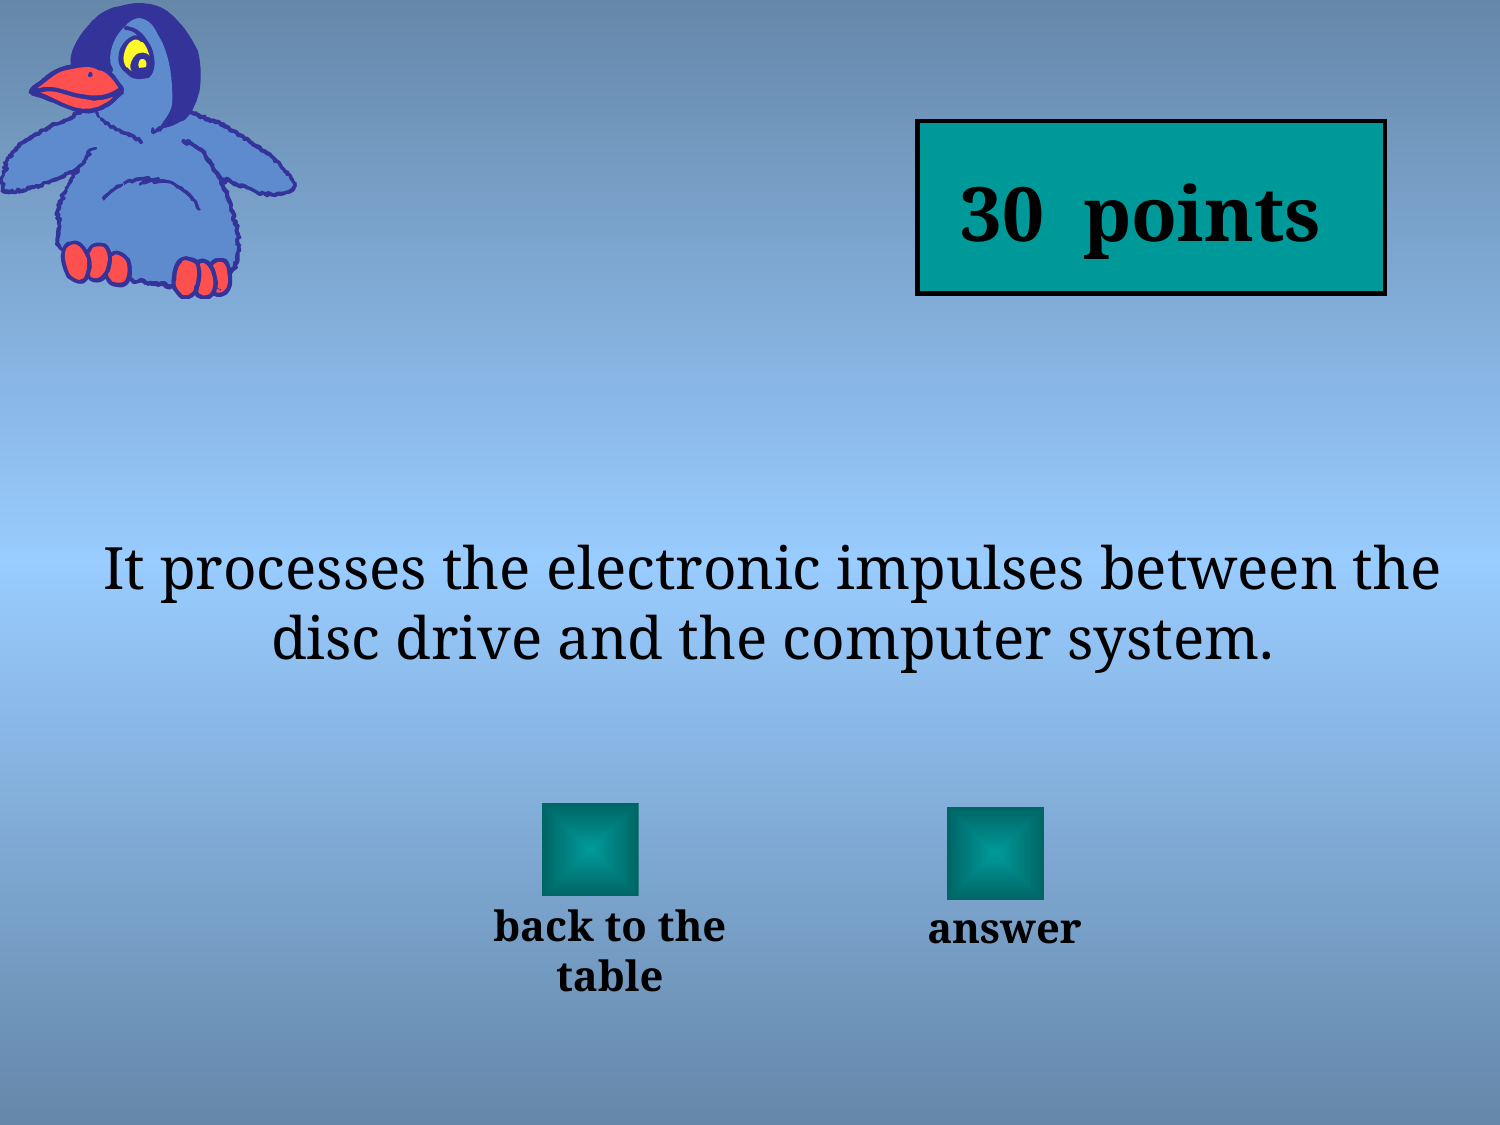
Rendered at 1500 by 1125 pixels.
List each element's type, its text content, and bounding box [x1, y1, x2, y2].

text_box [947, 807, 1044, 900]
title It processes the electronic impulses between the disc drive and the computer system. [45, 418, 1500, 784]
text_box [542, 803, 639, 896]
text_box [917, 121, 1386, 294]
text_box 30 points [945, 159, 1359, 264]
text_box back to the table [435, 892, 784, 1008]
text_box answer [859, 894, 1150, 959]
